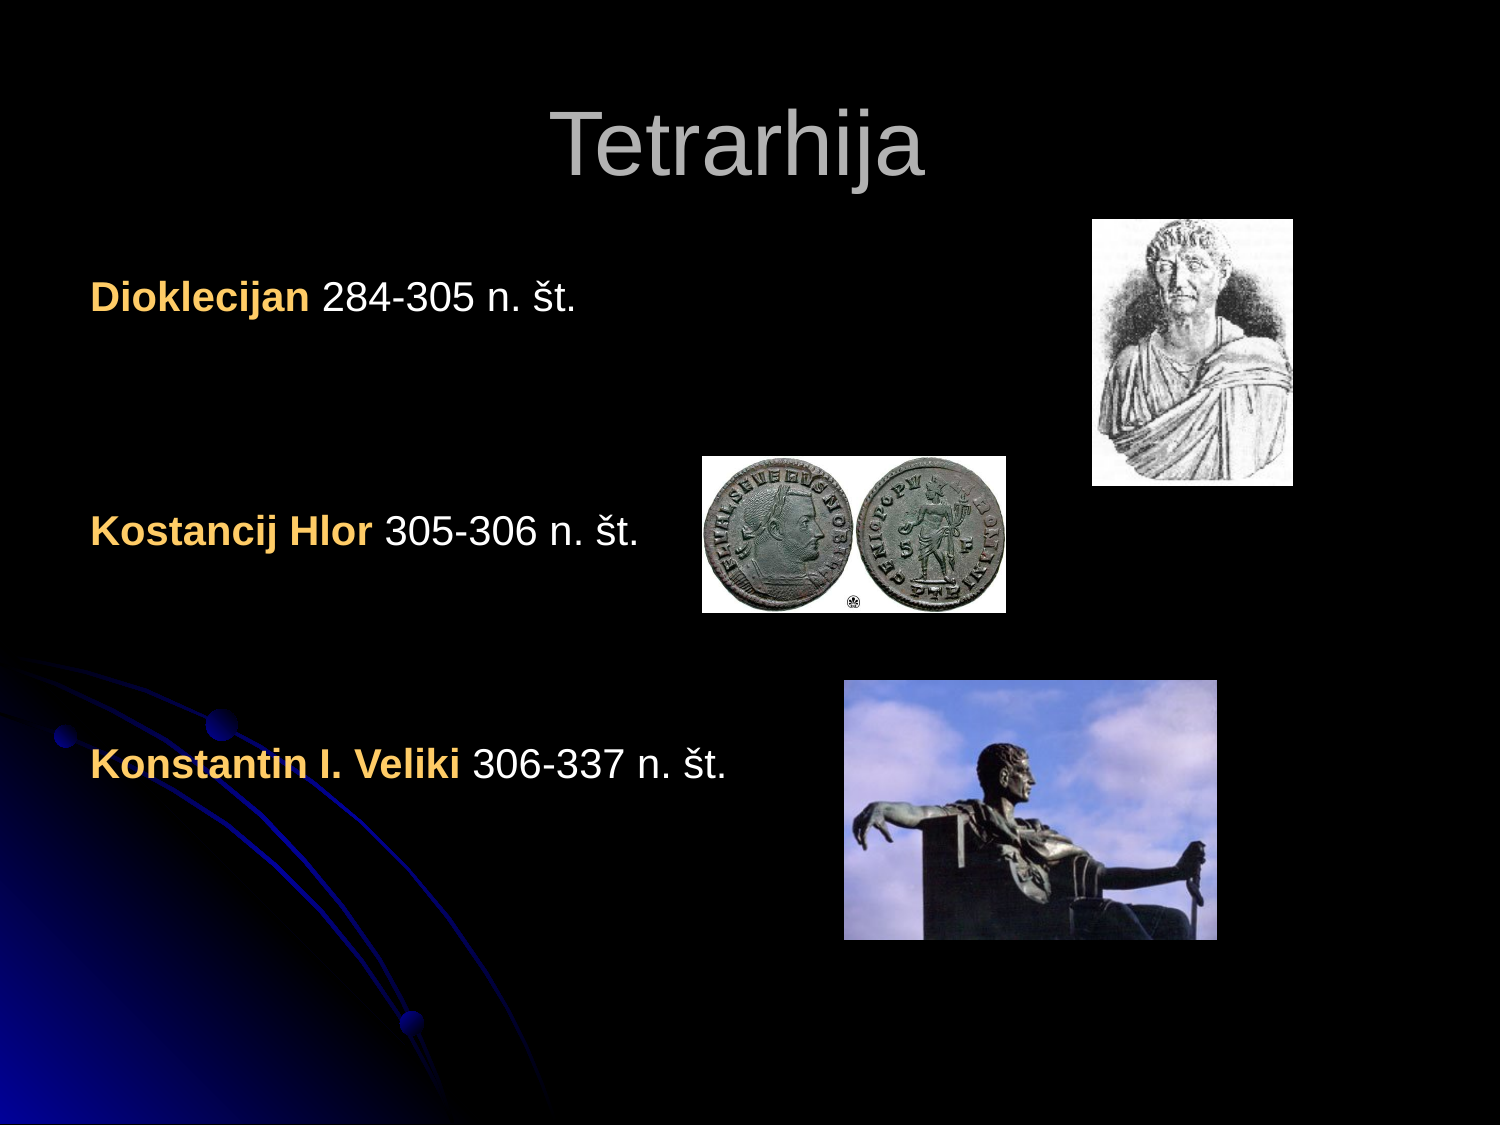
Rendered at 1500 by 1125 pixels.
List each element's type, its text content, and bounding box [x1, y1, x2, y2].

picture [844, 680, 1217, 941]
picture [1092, 219, 1293, 486]
picture [702, 456, 1006, 613]
title Tetrarhija [75, 45, 1425, 233]
list Dioklecijan 284-305 n. št. Kostancij Hlor 305-306 n. št. Konstantin I. Veliki 306-337 n. št. [75, 262, 1425, 1006]
